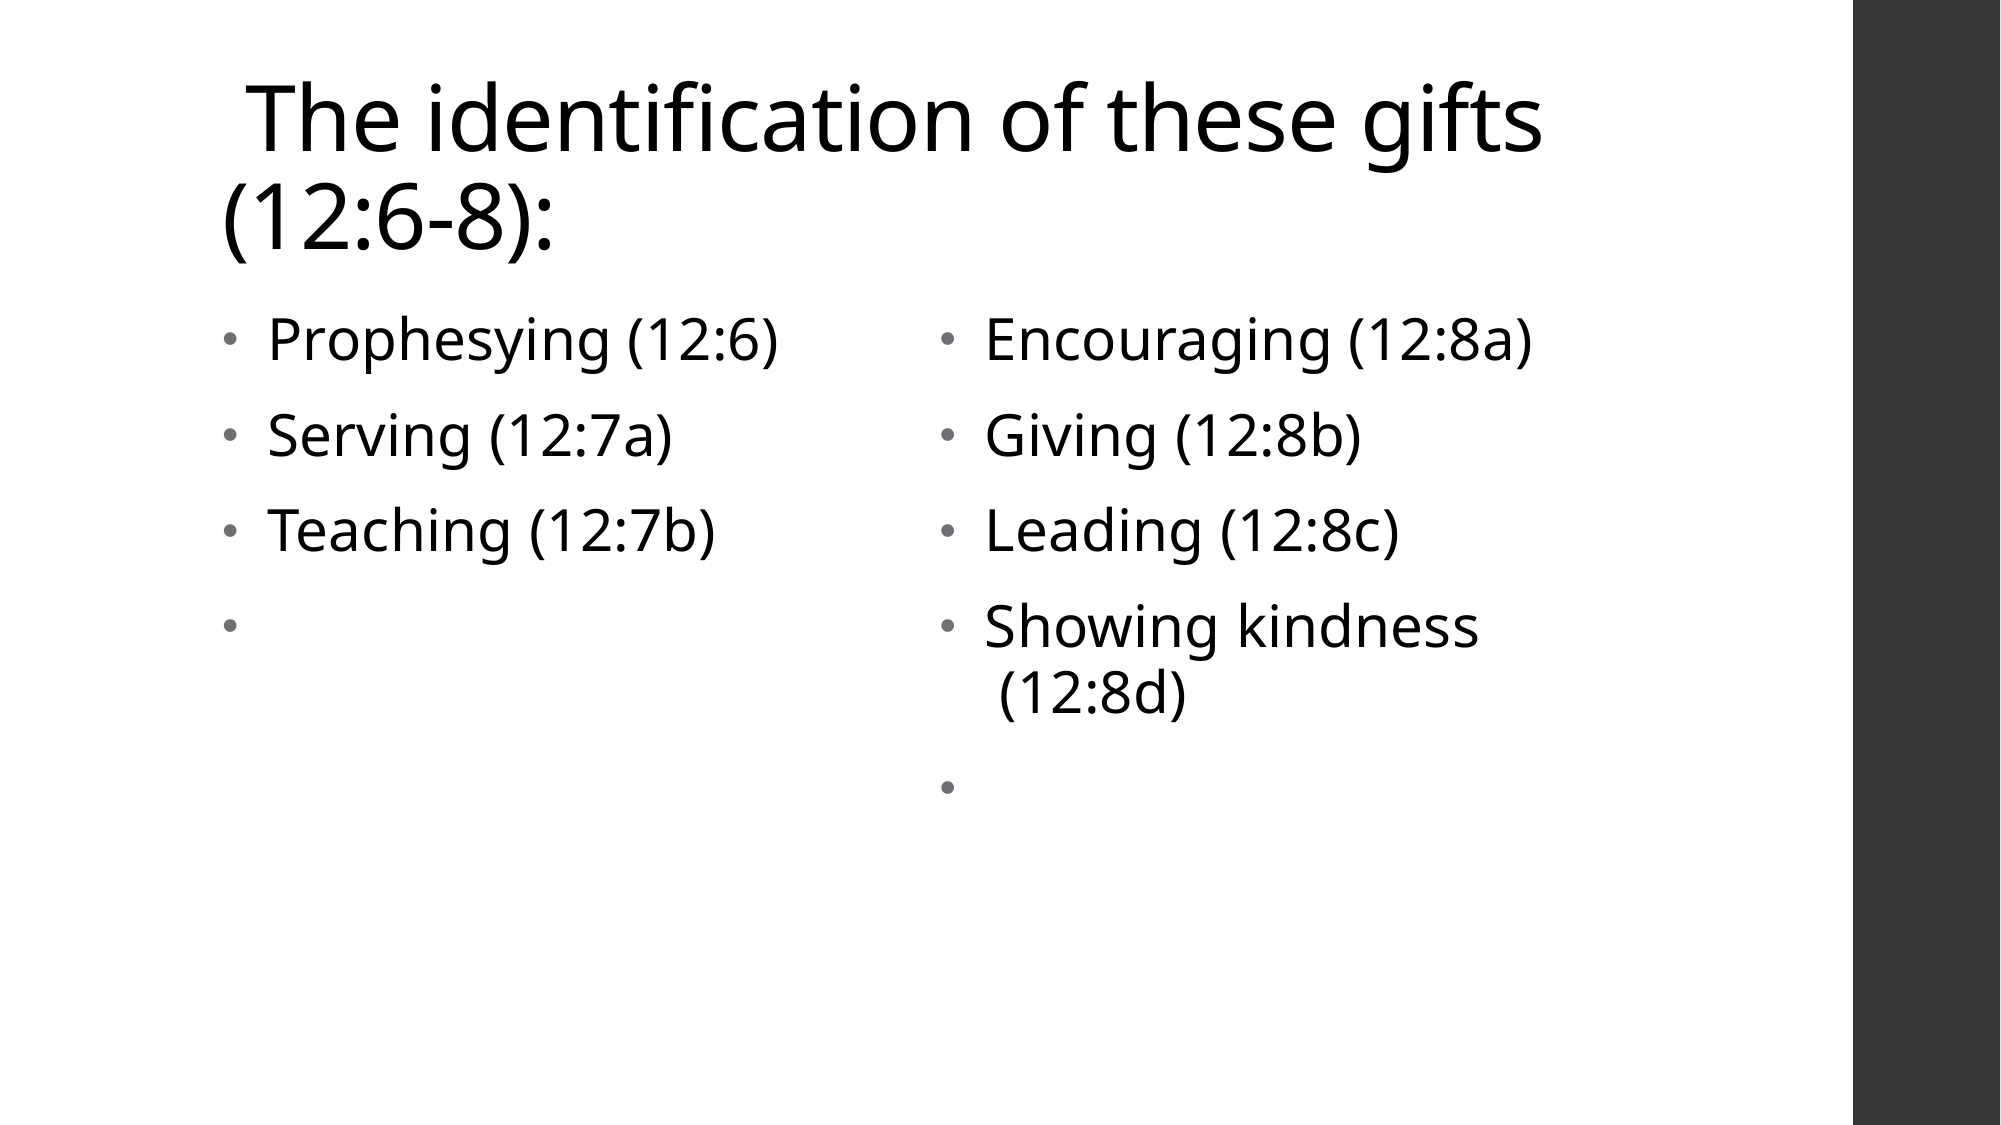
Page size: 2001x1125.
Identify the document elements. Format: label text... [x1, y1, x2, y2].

list Prophesying (12:6) Serving (12:7a) Teaching (12:7b) [207, 299, 900, 1014]
title The identification of these gifts (12:6-8): [206, 60, 1797, 278]
list Encouraging (12:8a) Giving (12:8b) Leading (12:8c) Showing kindness (12:8d) [924, 299, 1617, 1014]
